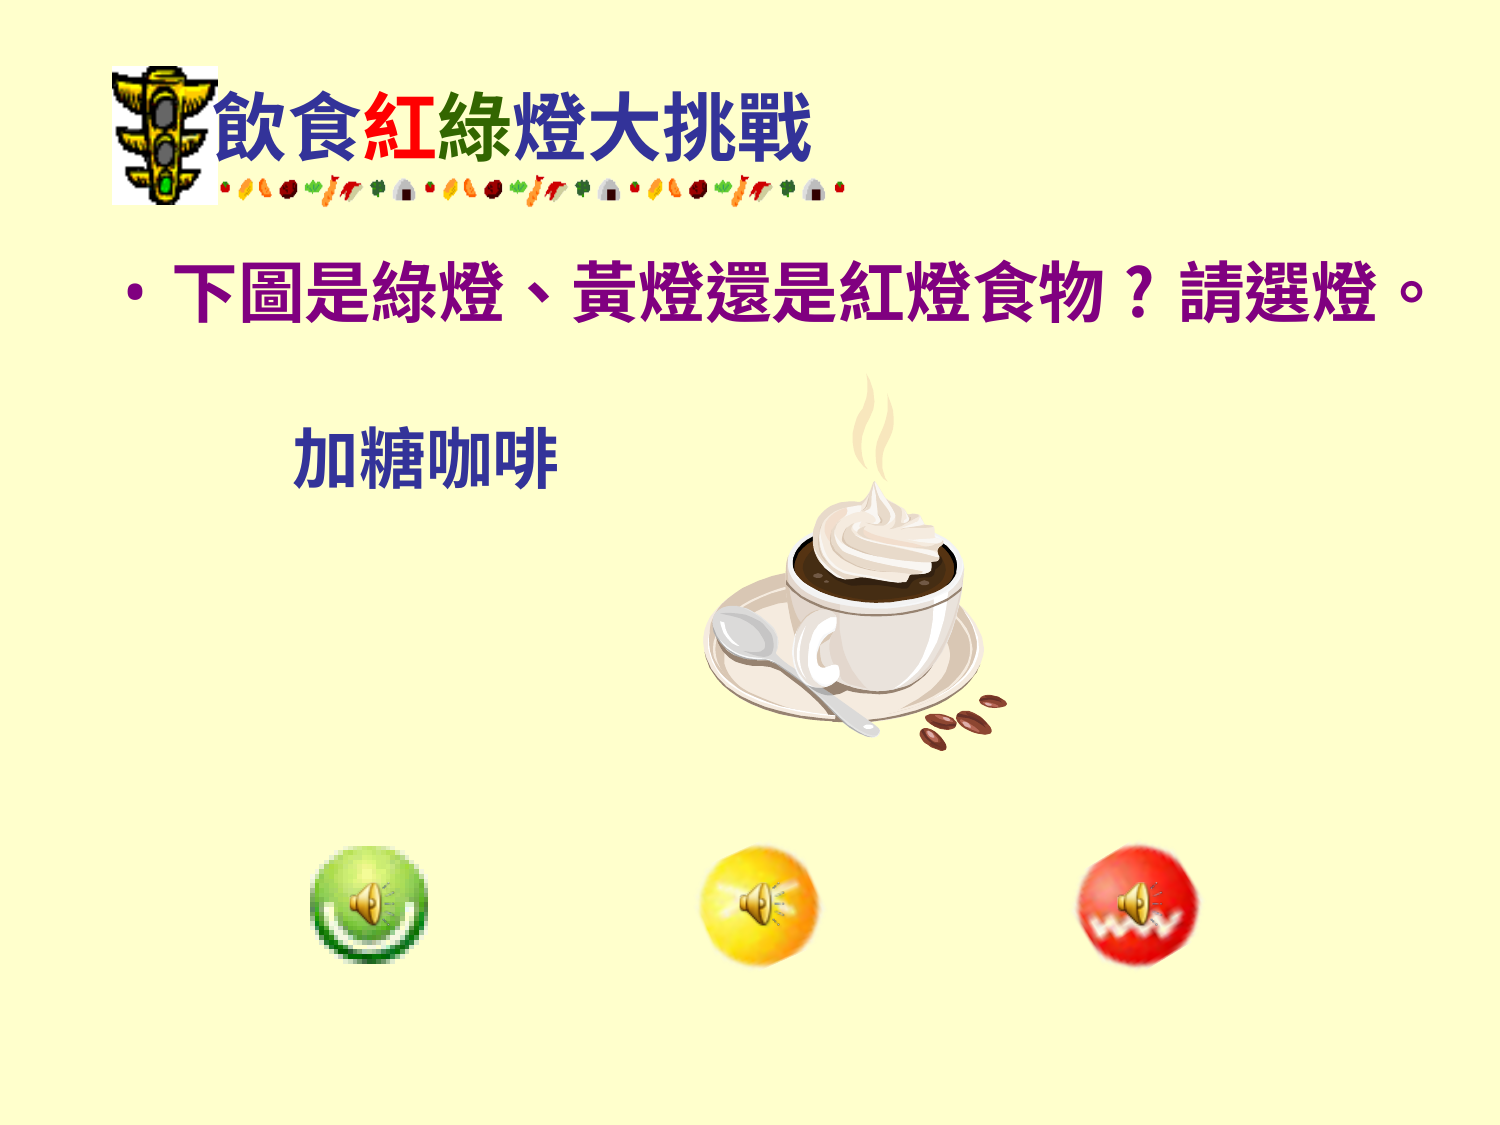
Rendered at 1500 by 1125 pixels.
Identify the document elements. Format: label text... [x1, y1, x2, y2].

text_box 飲食紅綠燈大挑戰 [194, 78, 868, 173]
list 下圖是綠燈、黃燈還是紅燈食物?請選燈。 [100, 243, 1436, 351]
picture [1048, 817, 1231, 992]
picture [702, 373, 1008, 751]
text_box 加糖咖啡 [277, 408, 575, 505]
picture [112, 66, 847, 209]
picture [301, 846, 443, 964]
picture [673, 822, 850, 988]
